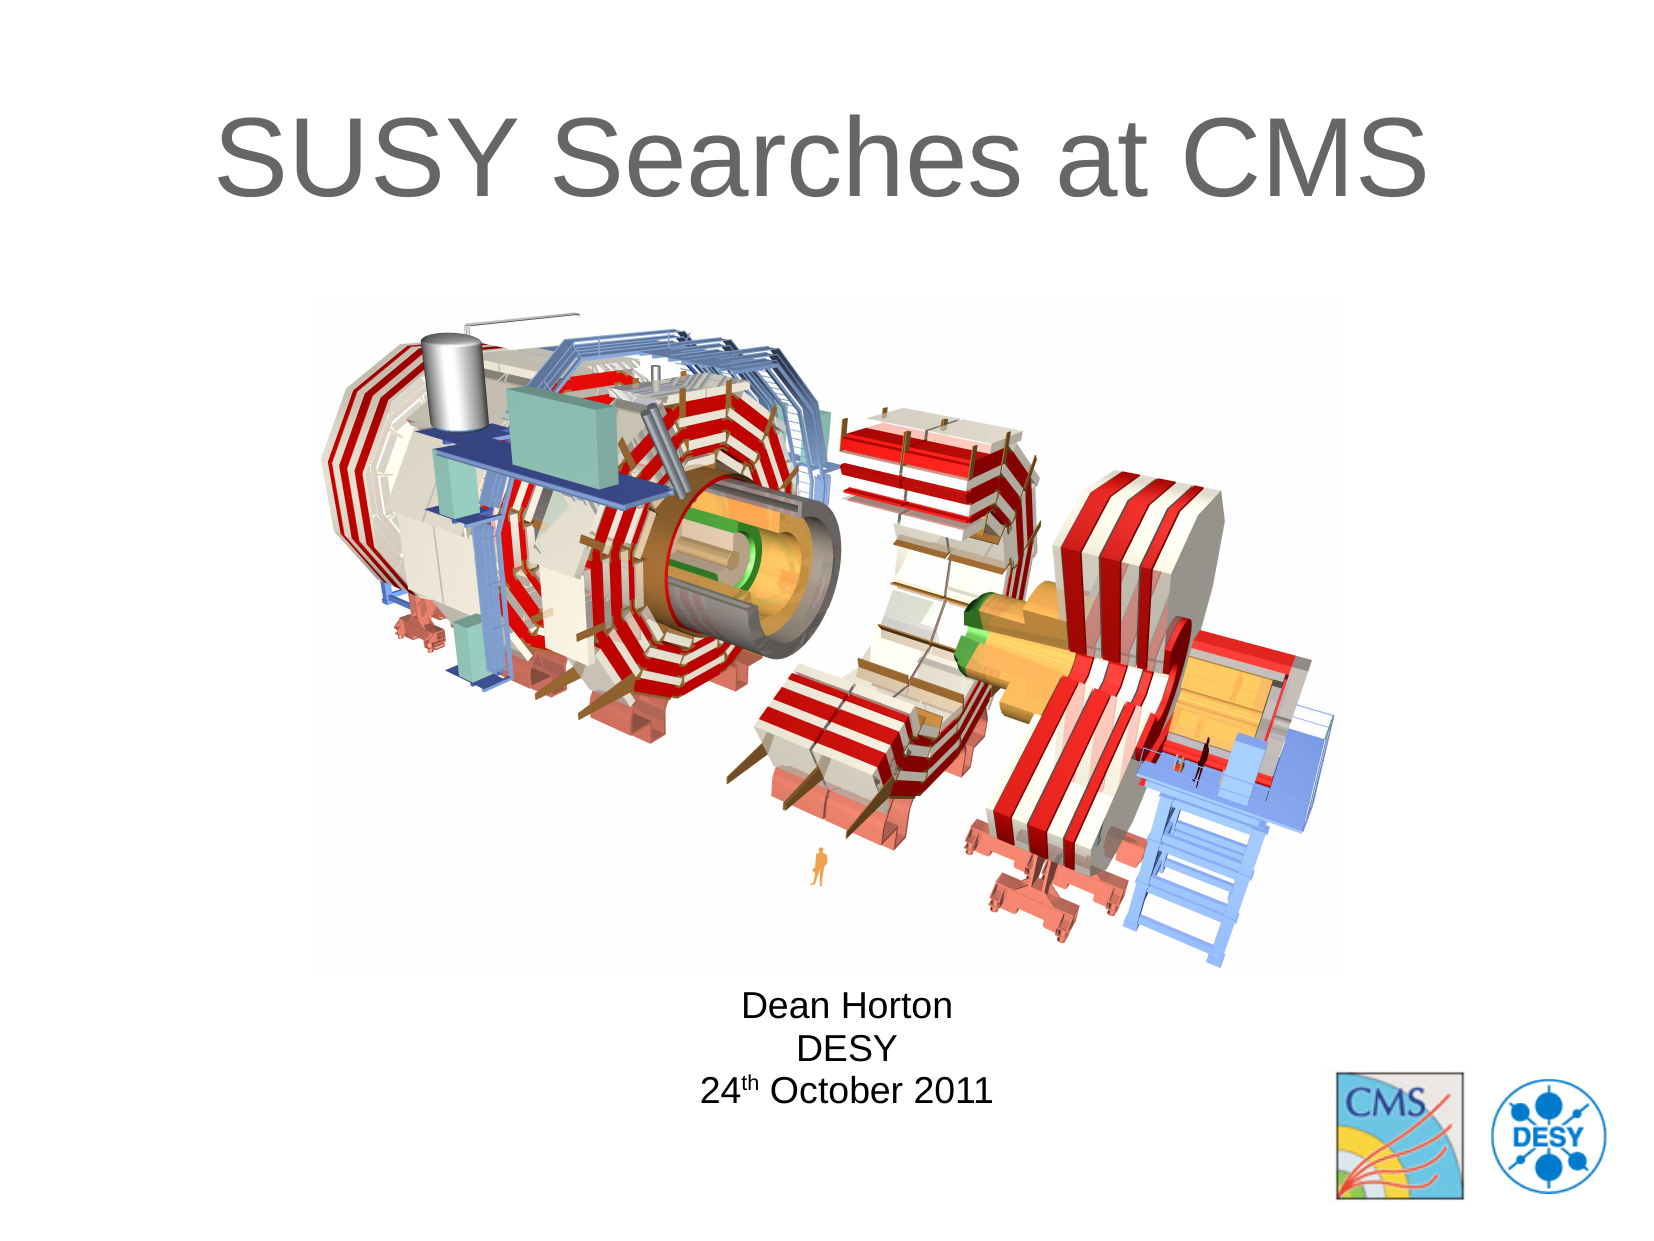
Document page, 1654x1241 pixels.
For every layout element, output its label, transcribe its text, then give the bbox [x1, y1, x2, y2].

text_box Dean Horton DESY 24th October 2011 [685, 977, 1010, 1120]
title SUSY Searches at CMS [78, 53, 1567, 261]
picture [1490, 1079, 1608, 1194]
picture [317, 296, 1339, 976]
picture [1327, 1065, 1478, 1204]
